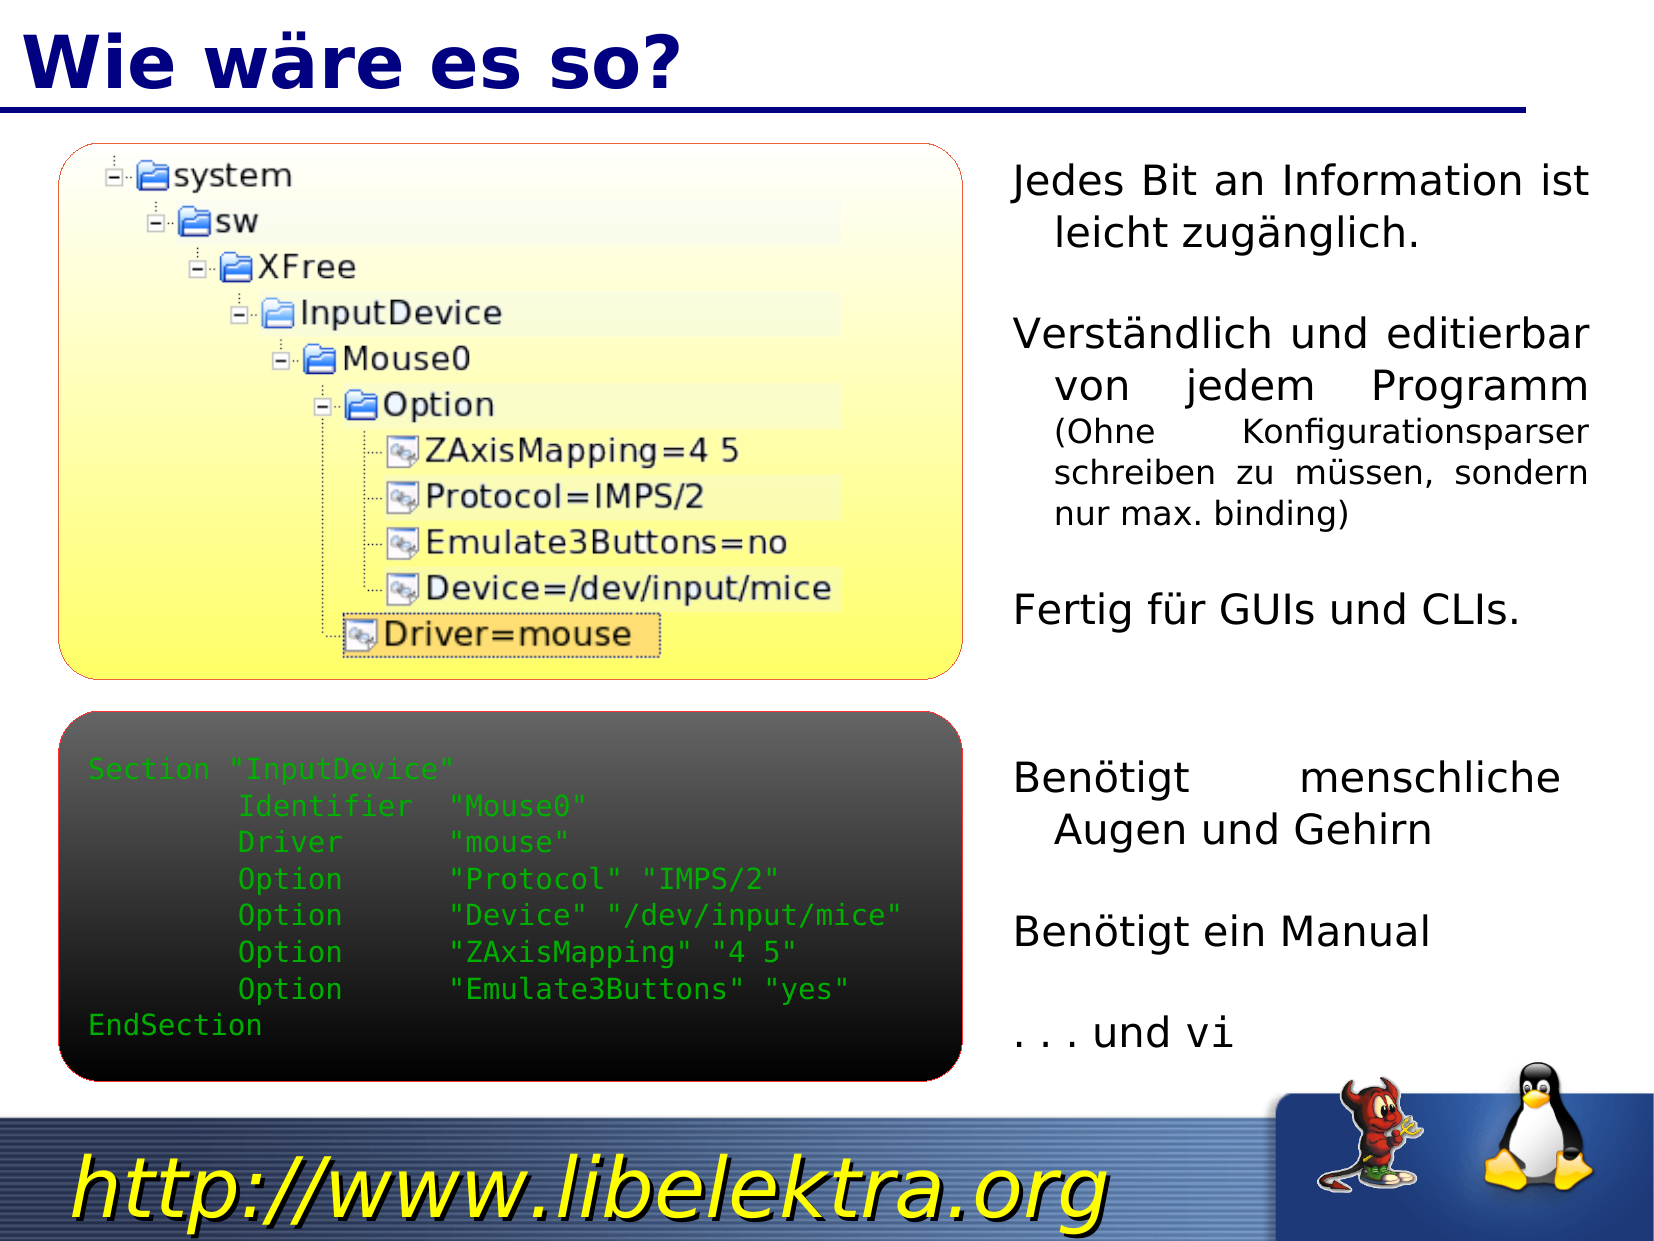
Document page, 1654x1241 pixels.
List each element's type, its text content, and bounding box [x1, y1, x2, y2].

list Benötigt menschliche Augen und Gehirn Benötigt ein Manual . . . und vi [997, 743, 1605, 1062]
text_box [58, 711, 963, 1082]
picture [95, 154, 841, 665]
picture [0, 1061, 1654, 1241]
text_box Wie wäre es so? [21, 14, 1611, 111]
list Jedes Bit an Information ist leicht zugänglich. Verständlich und editierbar von jedem Programm (Ohne Konfigurationsparser schreiben zu müssen, sondern nur max. binding) Fertig für GUIs und CLIs. [997, 145, 1605, 692]
text_box Section "InputDevice" Identifier "Mouse0" Driver "mouse" Option "Protocol" "IMPS/2" Option "Device" "/dev/input/mice" Option "ZAxisMapping" "4 5" Option "Emulate3Buttons" "yes" EndSection [87, 750, 934, 1043]
text_box [58, 143, 963, 680]
